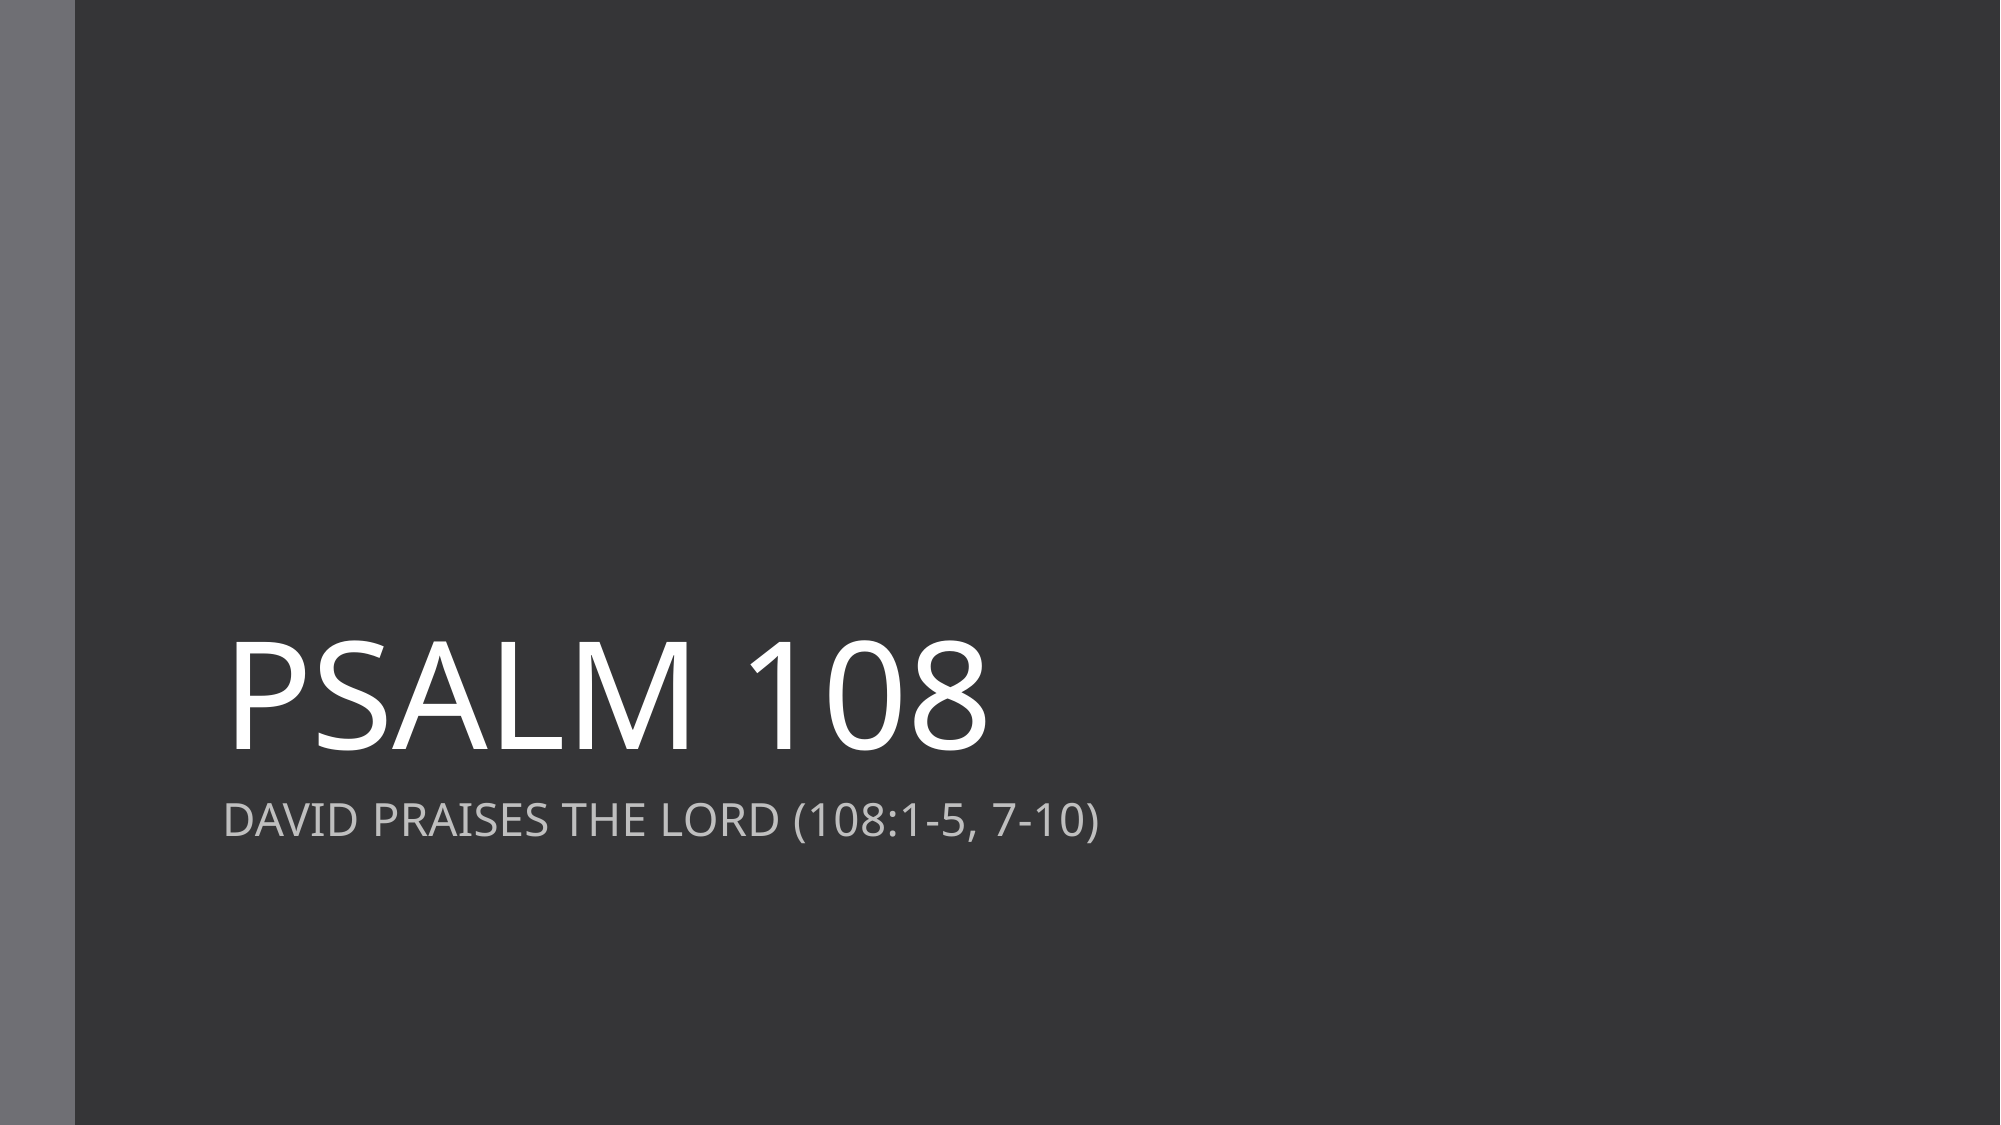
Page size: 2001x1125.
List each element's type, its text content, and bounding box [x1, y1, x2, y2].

subtitle DAVID PRAISES THE LORD (108:1-5, 7-10) [206, 787, 1752, 1066]
title PSALM 108 [206, 124, 1752, 787]
